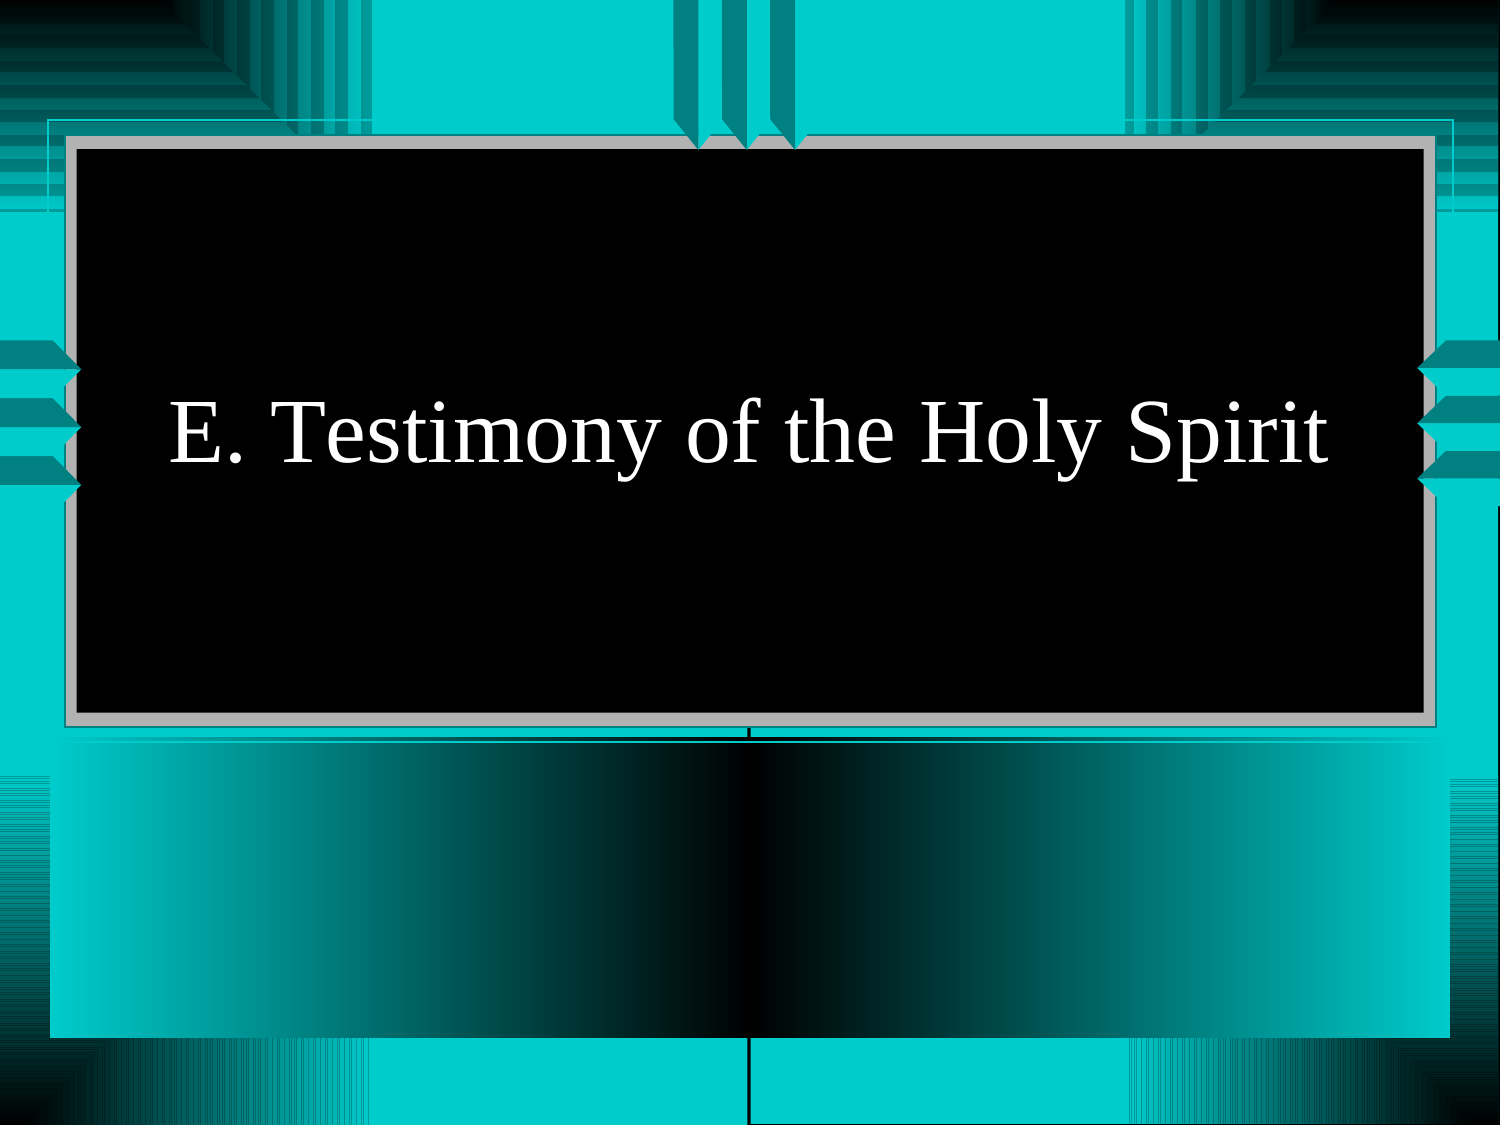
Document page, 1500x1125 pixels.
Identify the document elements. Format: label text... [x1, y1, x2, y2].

title E. Testimony of the Holy Spirit [112, 337, 1388, 526]
